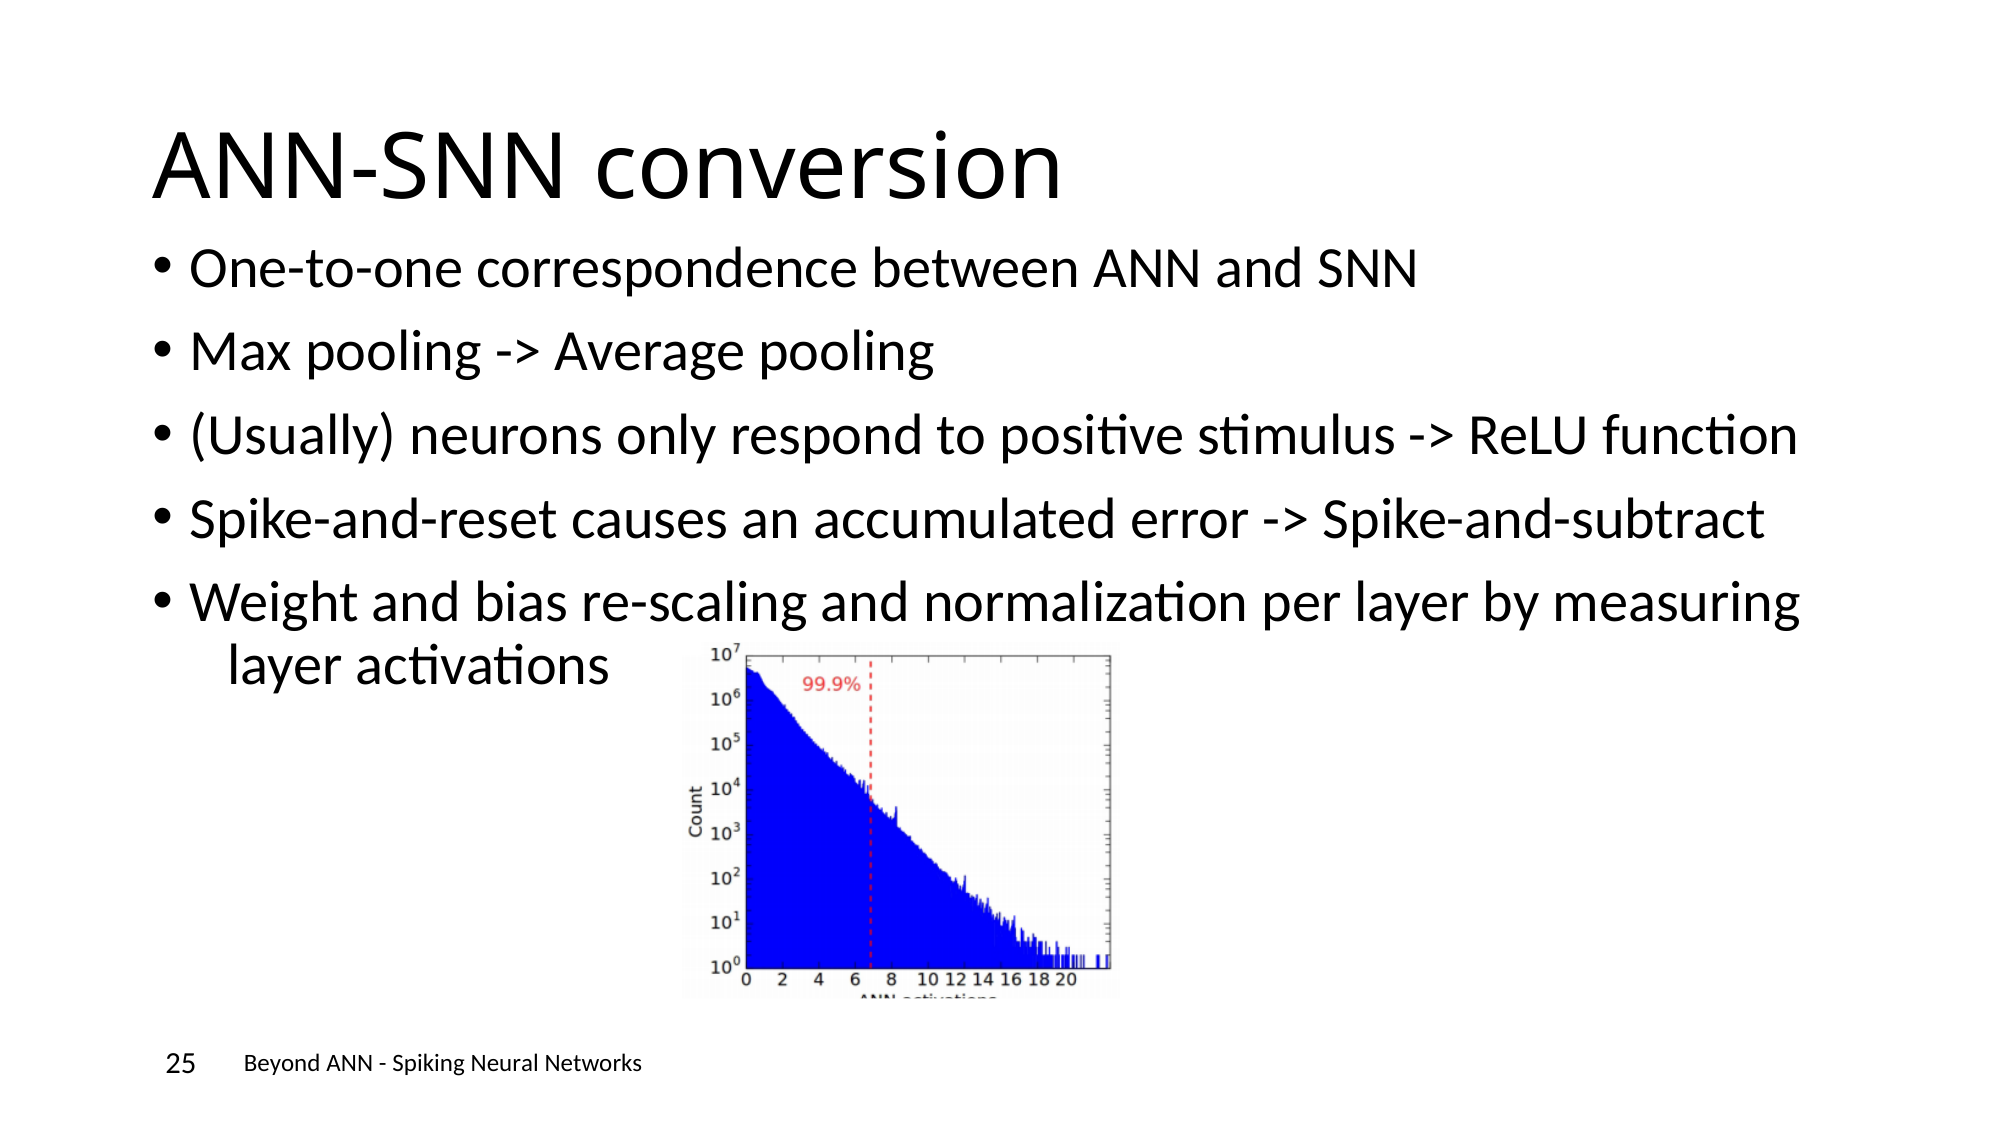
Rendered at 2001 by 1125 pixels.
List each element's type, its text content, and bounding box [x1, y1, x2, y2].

list One-to-one correspondence between ANN and SNN Max pooling -> Average pooling (Usually) neurons only respond to positive stimulus -> ReLU function Spike-and-reset causes an accumulated error -> Spike-and-subtract Weight and bias re-scaling and normalization per layer by measuring layer activations [137, 229, 1863, 944]
text_box [0, 999, 244, 1125]
text_box Beyond ANN - Spiking Neural Networks [243, 998, 1785, 1125]
title ANN-SNN conversion [137, 59, 1863, 229]
picture [675, 642, 1120, 998]
